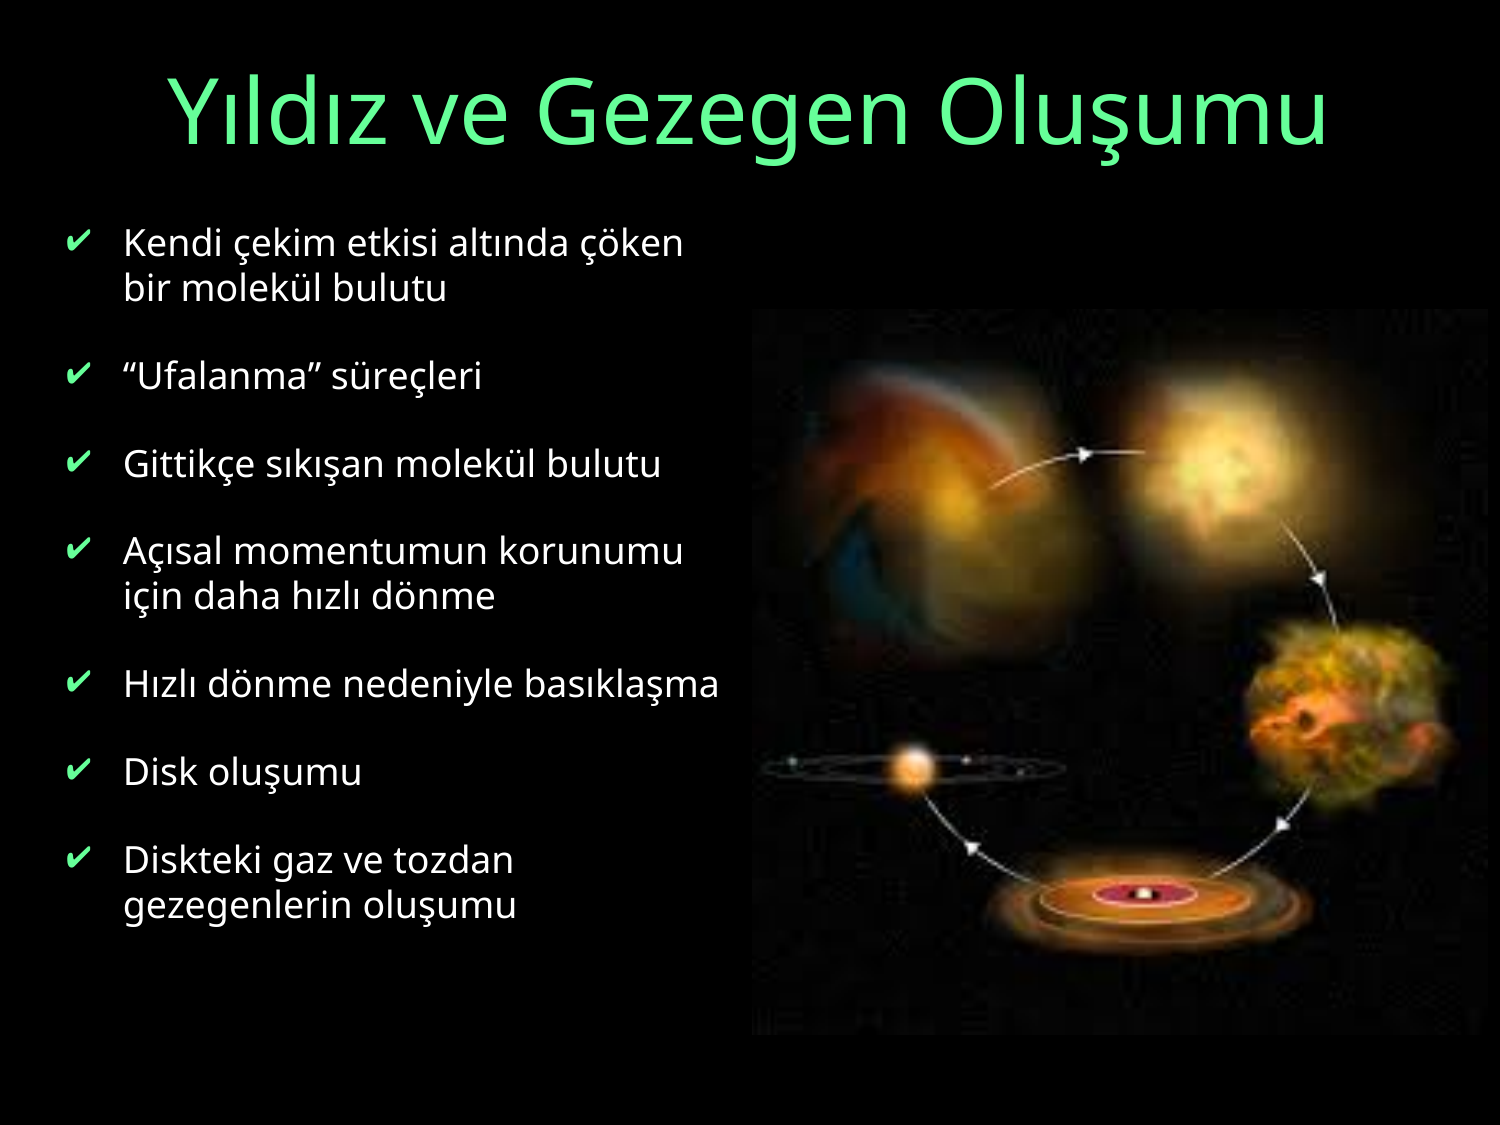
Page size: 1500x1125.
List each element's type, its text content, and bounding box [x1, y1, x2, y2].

title Yıldız ve Gezegen Oluşumu [75, 45, 1425, 233]
list Kendi çekim etkisi altında çöken bir molekül bulutu “Ufalanma” süreçleri Gittikçe sıkışan molekül bulutu Açısal momentumun korunumu için daha hızlı dönme Hızlı dönme nedeniyle basıklaşma Disk oluşumu Diskteki gaz ve tozdan gezegenlerin oluşumu [51, 211, 751, 1096]
picture [752, 309, 1488, 1036]
